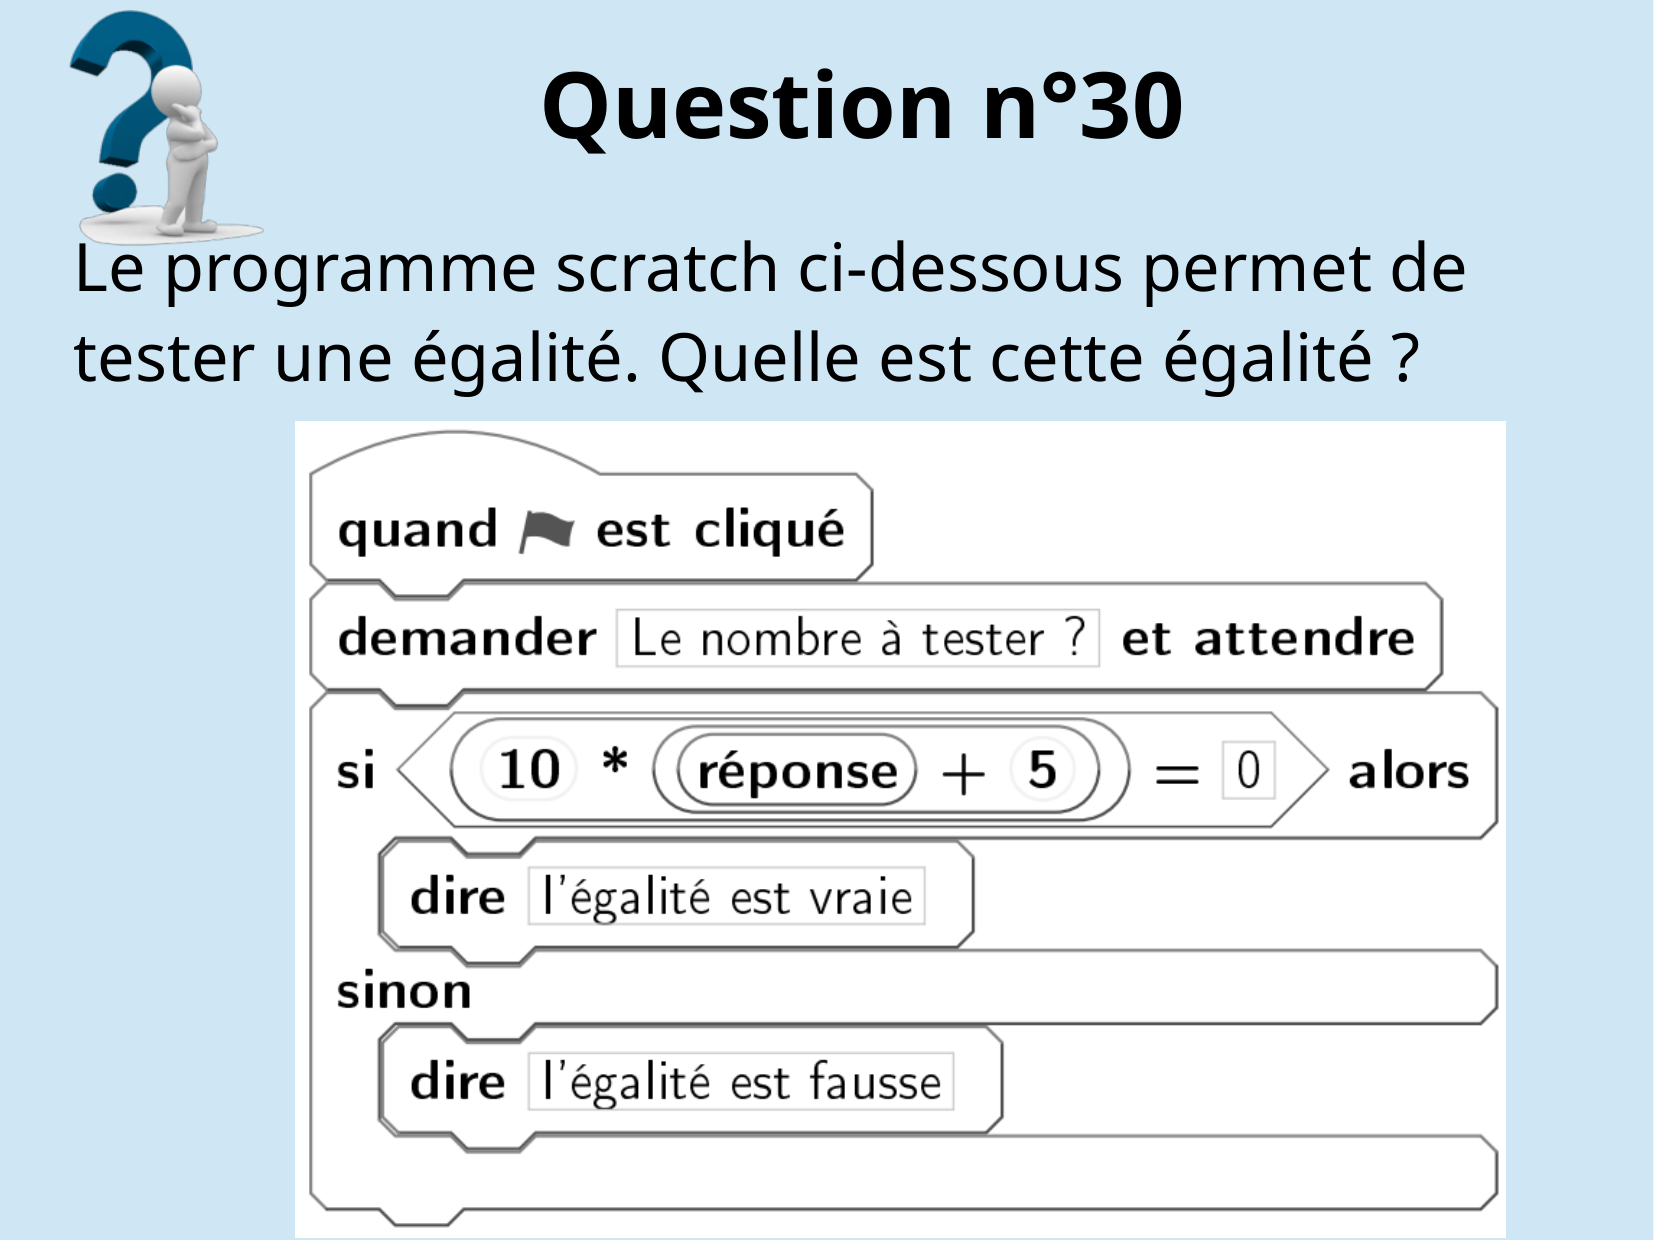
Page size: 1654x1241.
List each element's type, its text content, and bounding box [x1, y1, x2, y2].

title Question n°30 [266, 0, 1607, 208]
picture [295, 421, 1506, 1238]
picture [59, 0, 266, 212]
text_box Le programme scratch ci-dessous permet de tester une égalité. Quelle est cette égalité ? [59, 212, 1654, 414]
